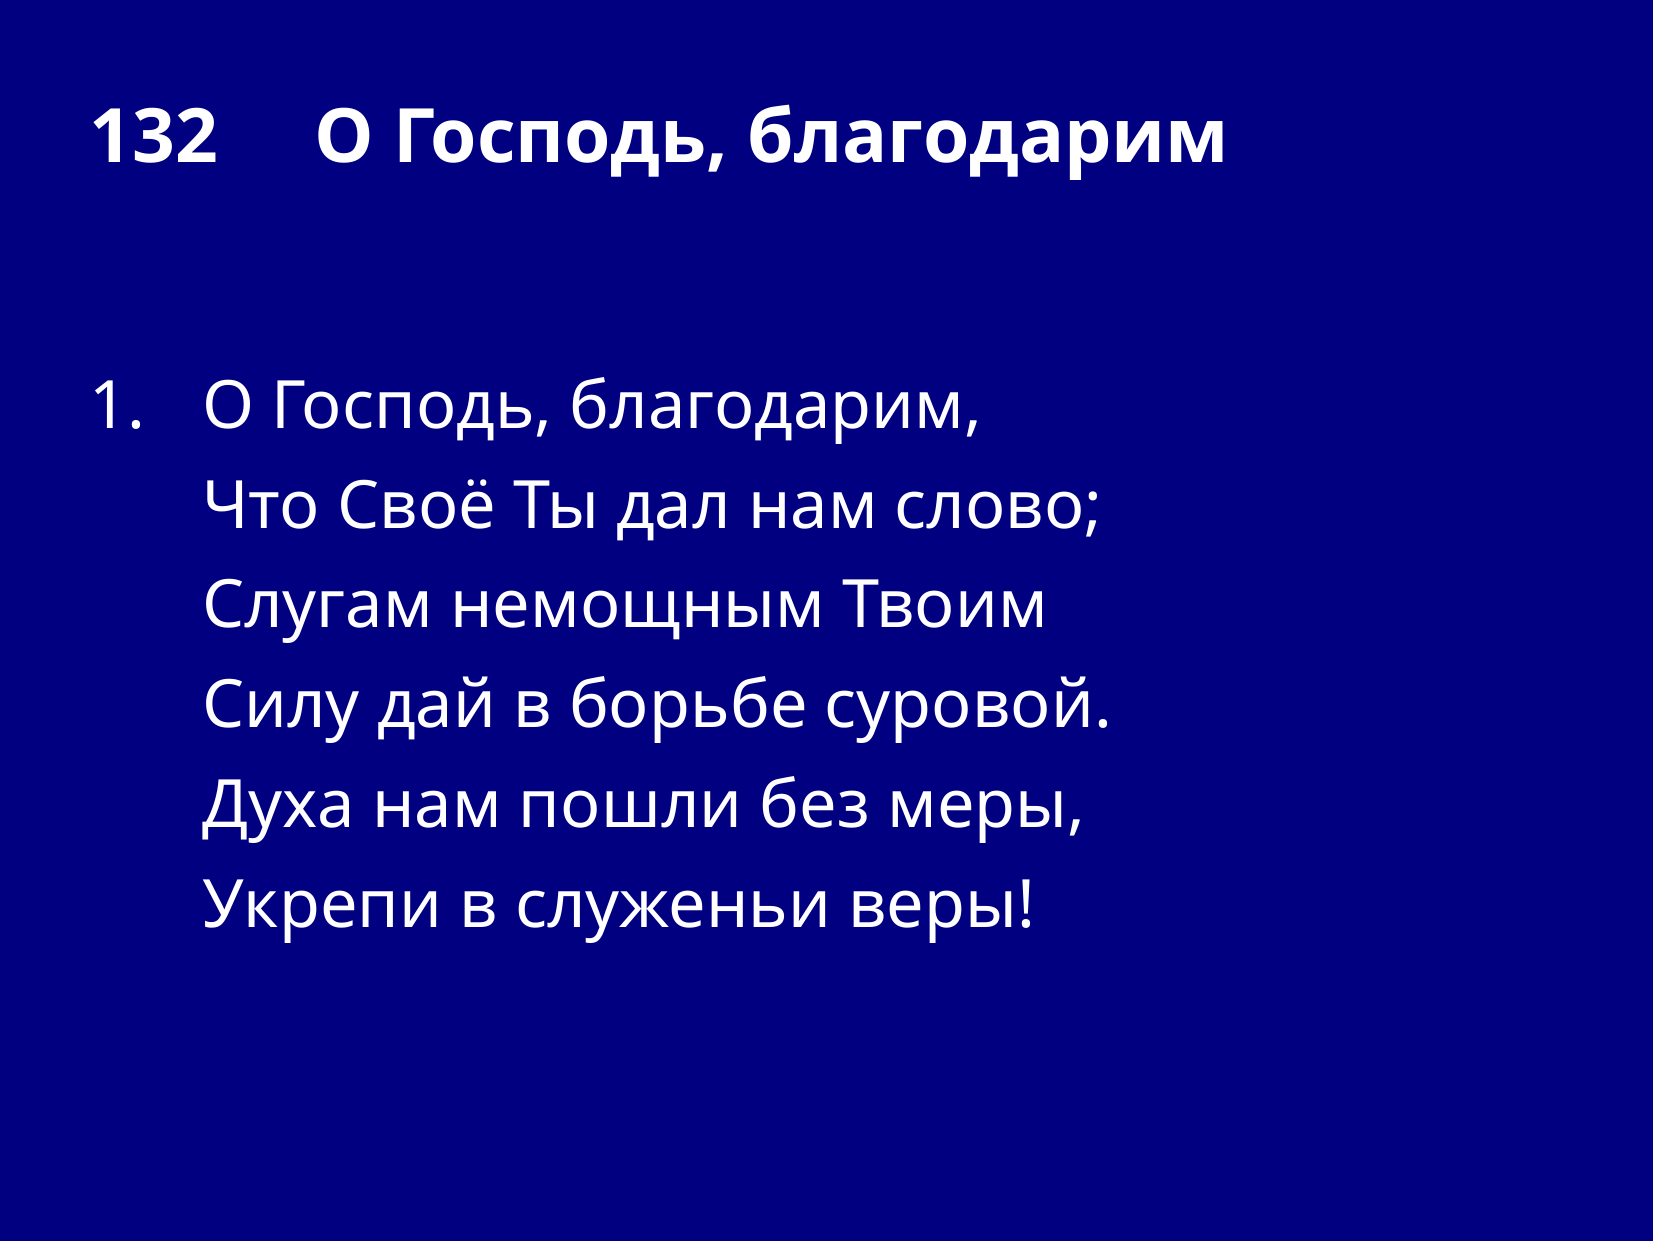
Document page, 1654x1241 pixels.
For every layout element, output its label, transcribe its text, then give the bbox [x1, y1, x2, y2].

text_box 132 О Господь, благодарим [75, 75, 1576, 188]
text_box 1. О Господь, благодарим, Что Своё Ты дал нам слово; Слугам немощным Твоим Силу дай в борьбе суровой. Духа нам пошли без меры, Укрепи в служеньи веры! [75, 188, 1576, 1163]
